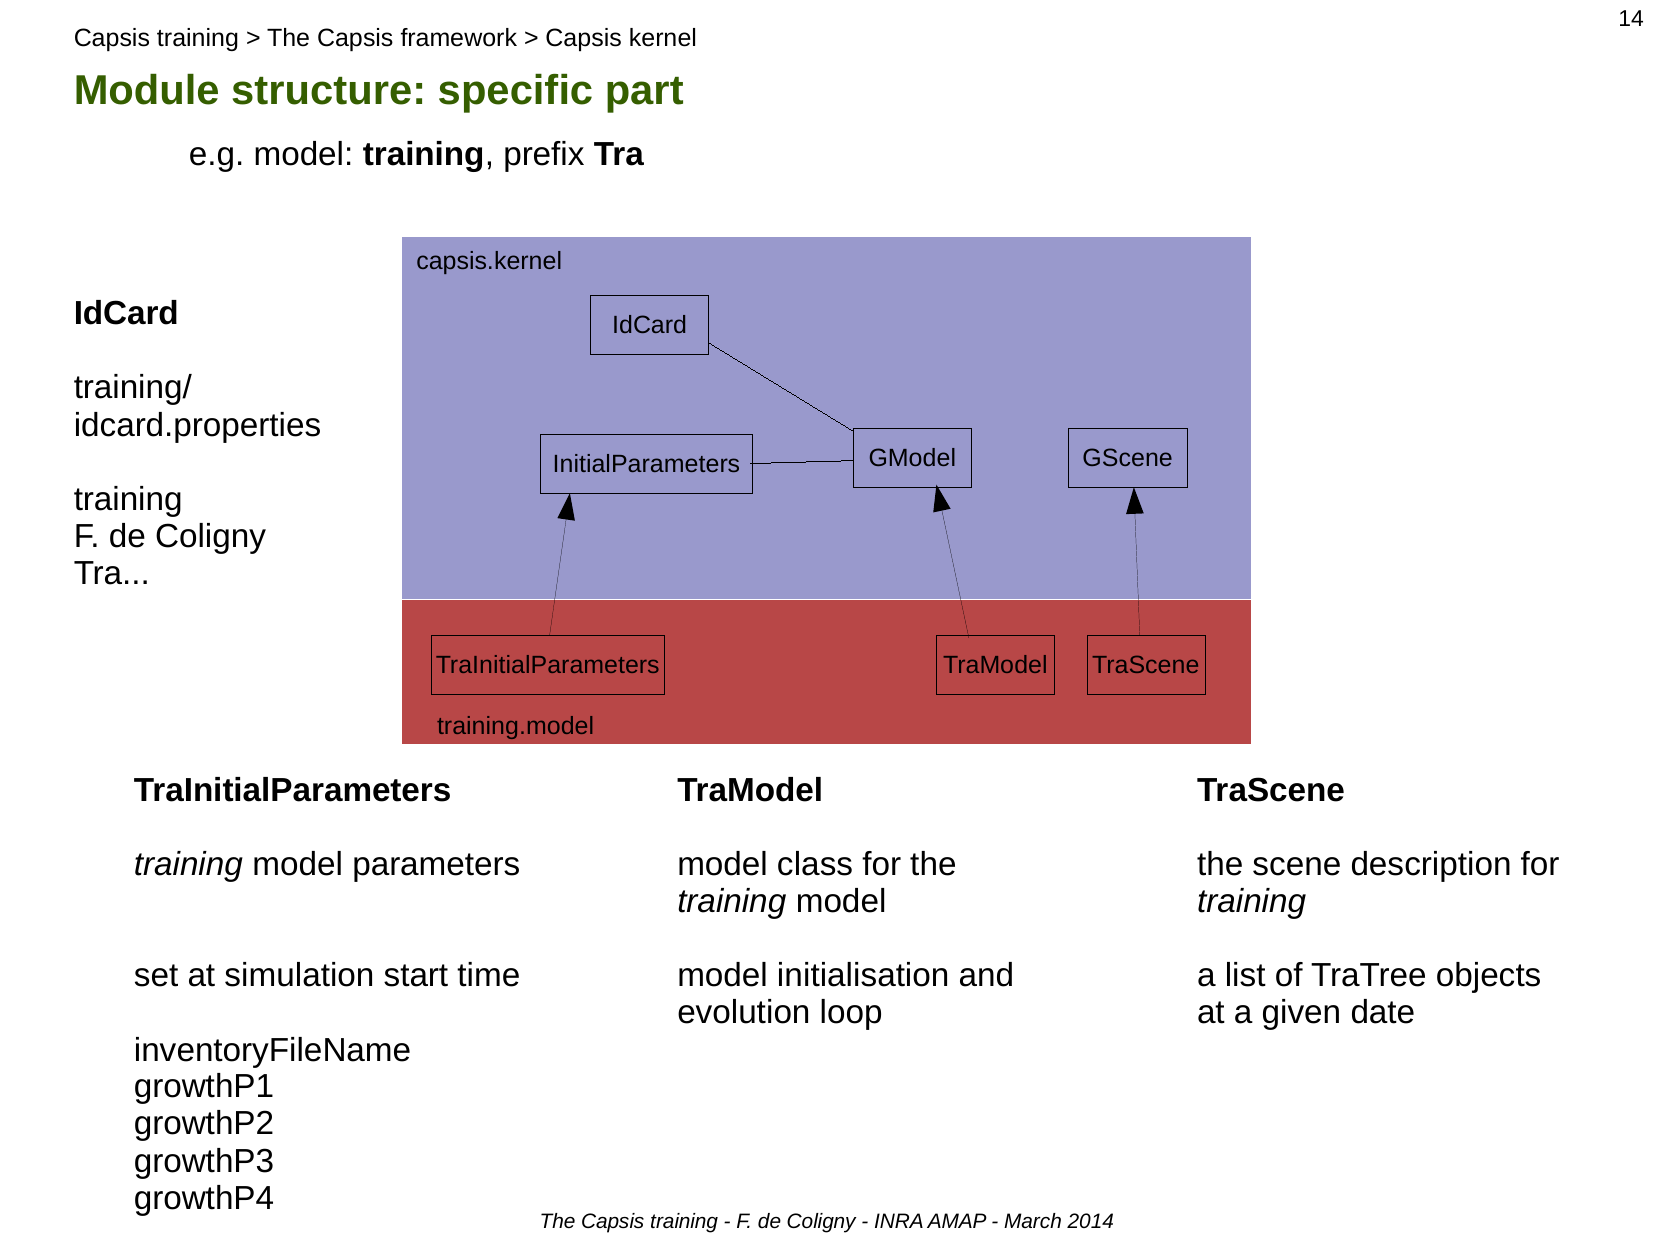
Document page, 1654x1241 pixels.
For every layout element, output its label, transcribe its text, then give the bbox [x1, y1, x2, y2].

text_box [401, 236, 1252, 745]
text_box GScene [1068, 428, 1188, 488]
text_box GModel [853, 428, 972, 488]
text_box capsis.kernel [401, 239, 733, 283]
text_box TraModel model class for the training model model initialisation and evolution loop [662, 764, 1065, 1080]
text_box Module structure: specific part [59, 59, 1016, 121]
text_box TraModel [936, 635, 1055, 695]
text_box training.model [422, 704, 759, 748]
text_box IdCard [590, 295, 709, 355]
text_box e.g. model: training, prefix Tra [174, 128, 774, 181]
text_box TraInitialParameters training model parameters set at simulation start time inventoryFileName growthP1 growthP2 growthP3 growthP4 [119, 764, 639, 1201]
text_box InitialParameters [540, 434, 753, 494]
text_box TraScene [1087, 635, 1206, 695]
text_box TraScene the scene description for training a list of TraTree objects at a given date [1182, 764, 1654, 1117]
text_box IdCard training/ idcard.properties training F. de Coligny Tra... [59, 287, 363, 640]
text_box Capsis training > The Capsis framework > Capsis kernel [59, 16, 1004, 59]
text_box The Capsis training - F. de Coligny - INRA AMAP - March 2014 [0, 1201, 1654, 1241]
text_box TraInitialParameters [431, 635, 665, 695]
